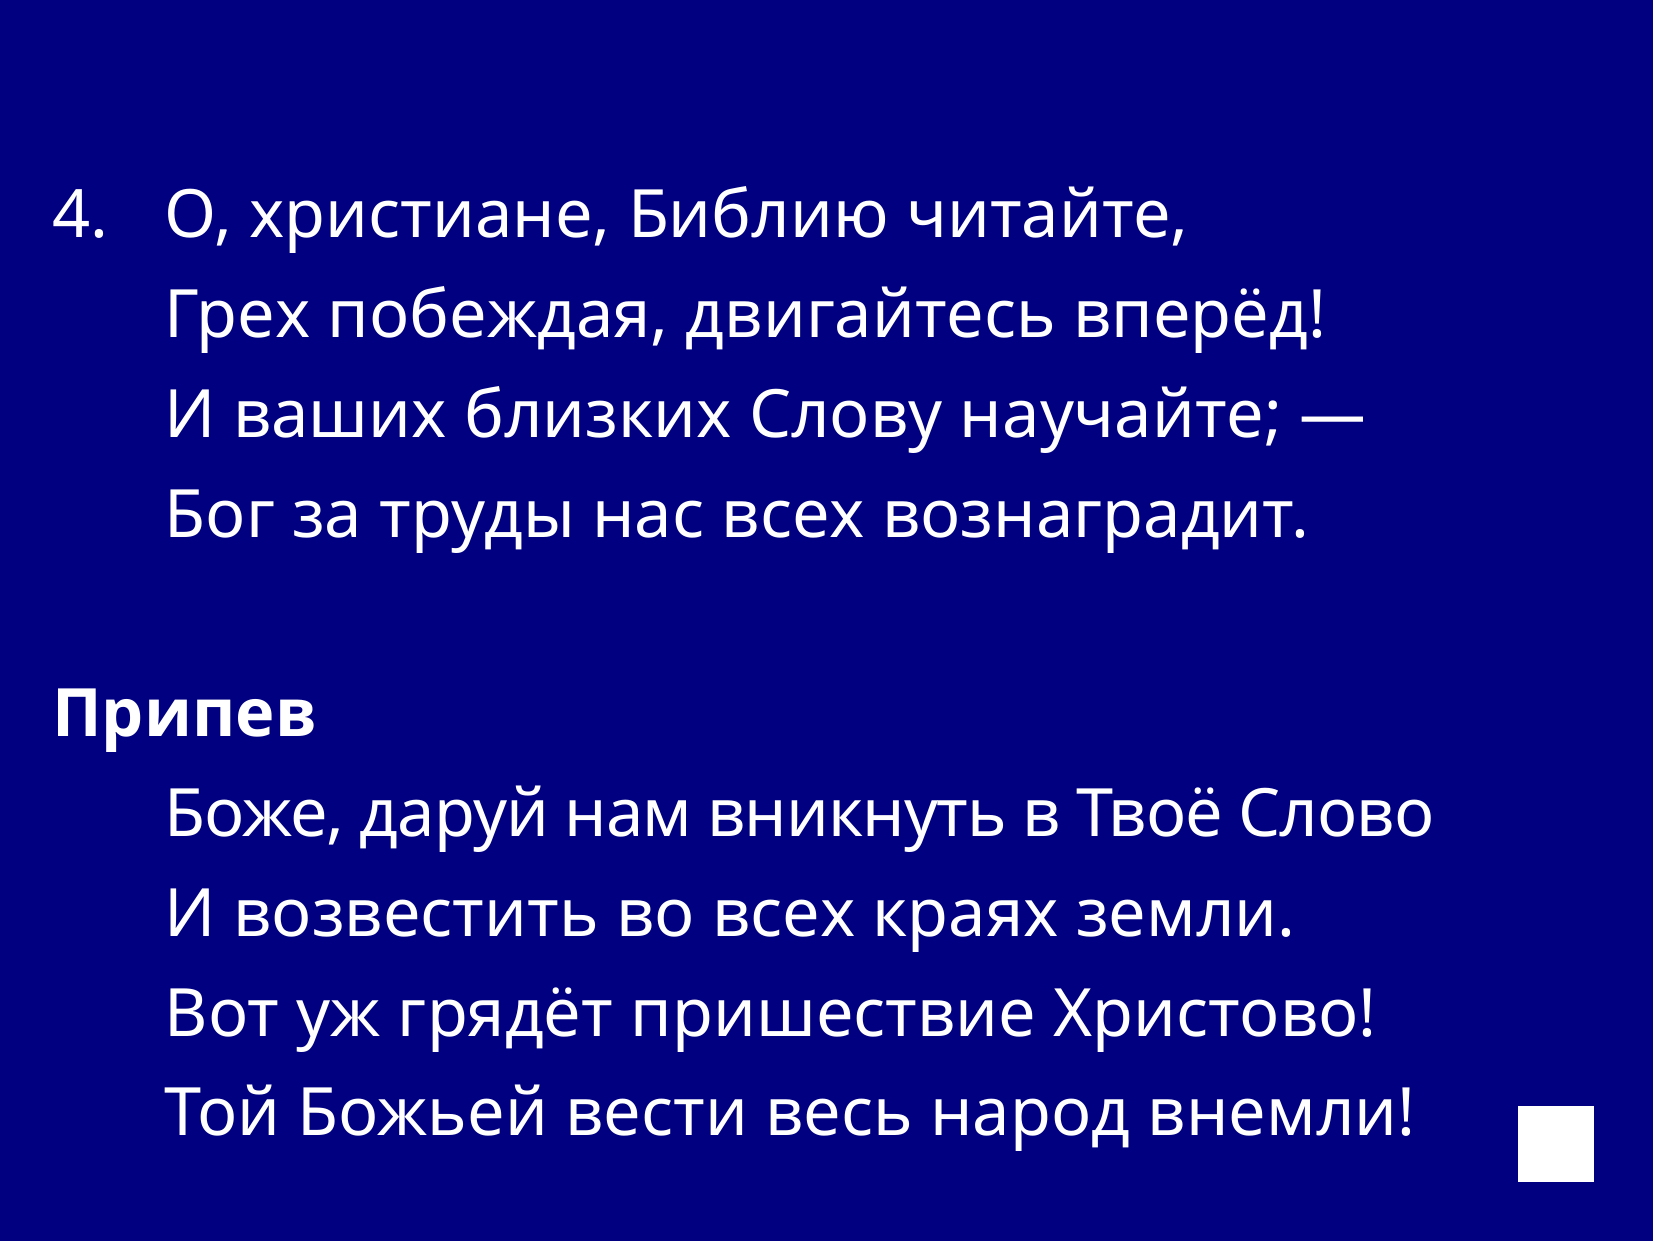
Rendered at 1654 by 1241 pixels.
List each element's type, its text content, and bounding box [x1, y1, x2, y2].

text_box 4. О, христиане, Библию читайте, Грех побеждая, двигайтесь вперёд! И ваших близких Слову научайте; — Бог за труды нас всех вознаградит. Припев Боже, даруй нам вникнуть в Твоё Слово И возвестить во всех краях земли. Вот уж грядёт пришествие Христово! Той Божьей вести весь народ внемли! [37, 150, 1653, 1163]
text_box [1518, 1163, 1594, 1182]
